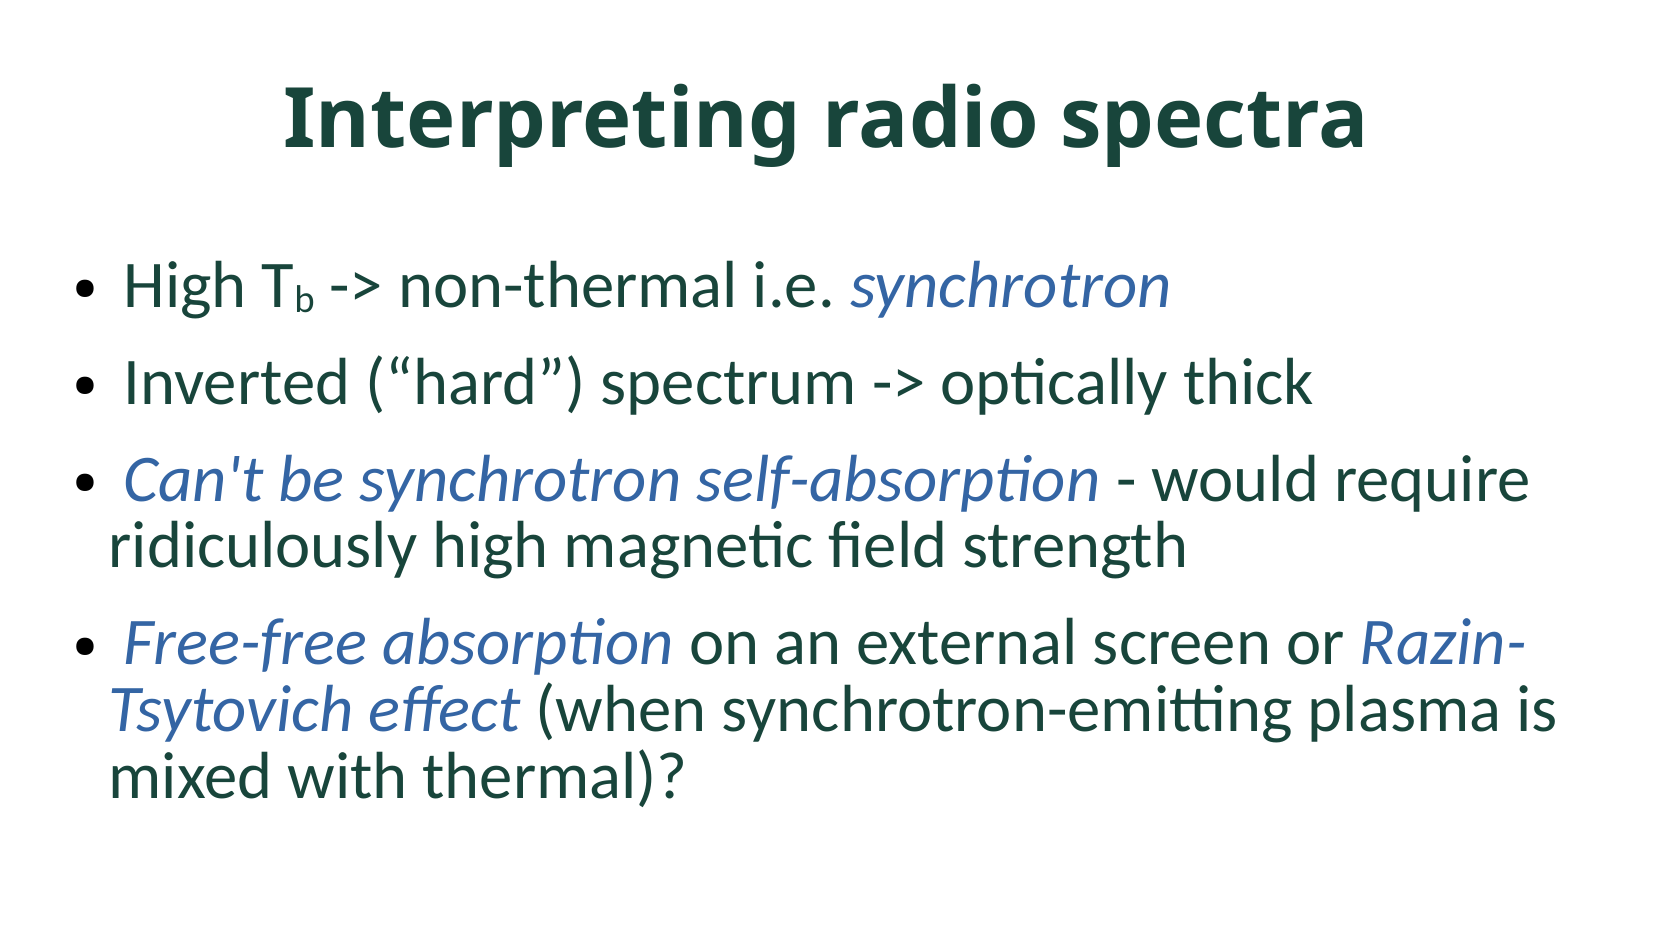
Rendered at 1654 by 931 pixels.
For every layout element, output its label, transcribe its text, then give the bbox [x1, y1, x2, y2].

subtitle High Tb -> non-thermal i.e. synchrotron Inverted (“hard”) spectrum -> optically thick Can't be synchrotron self-absorption - would require ridiculously high magnetic field strength Free-free absorption on an external screen or Razin-Tsytovich effect (when synchrotron-emitting plasma is mixed with thermal)? [73, 160, 1636, 816]
title Interpreting radio spectra [82, 22, 1571, 160]
